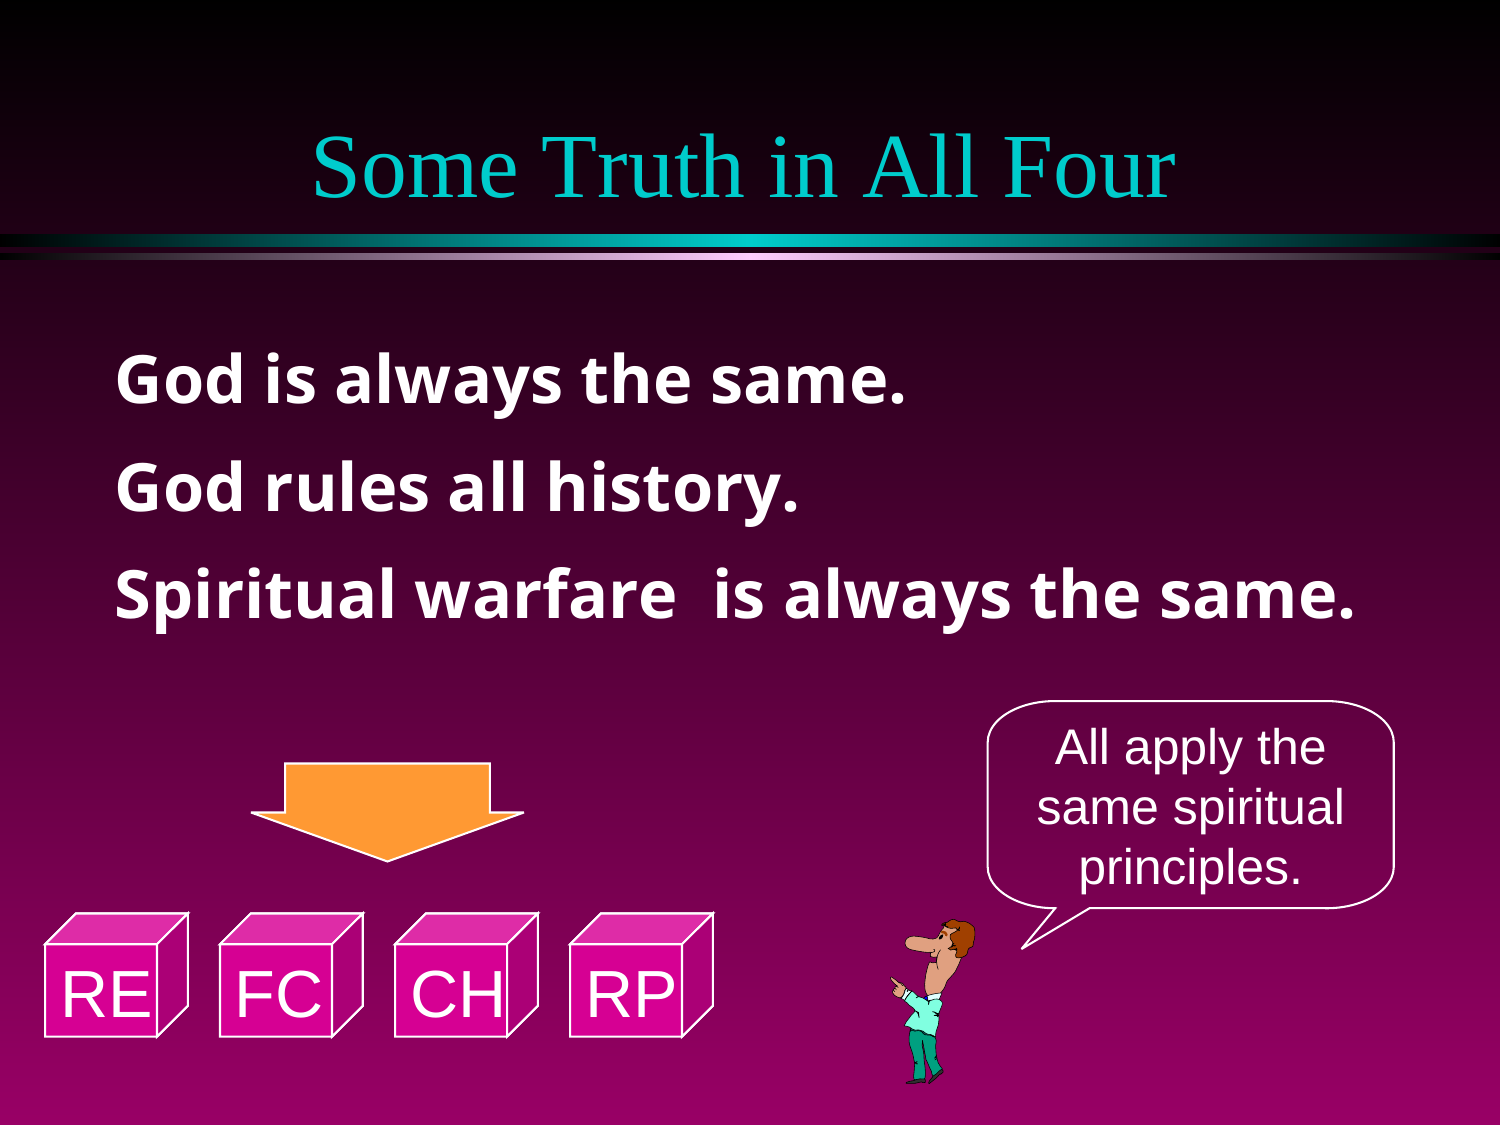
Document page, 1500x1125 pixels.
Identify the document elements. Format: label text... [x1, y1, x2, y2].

text_box CH [395, 945, 507, 1037]
chart [889, 918, 976, 1085]
text_box FC [219, 945, 332, 1037]
text_box RP [570, 945, 682, 1037]
text_box All apply the same spiritual principles. [987, 701, 1394, 950]
list God is always the same. God rules all history. Spiritual warfare is always the same. [99, 324, 1388, 1001]
text_box [250, 763, 524, 862]
title Some Truth in All Four [99, 37, 1388, 225]
text_box RE [45, 945, 157, 1037]
